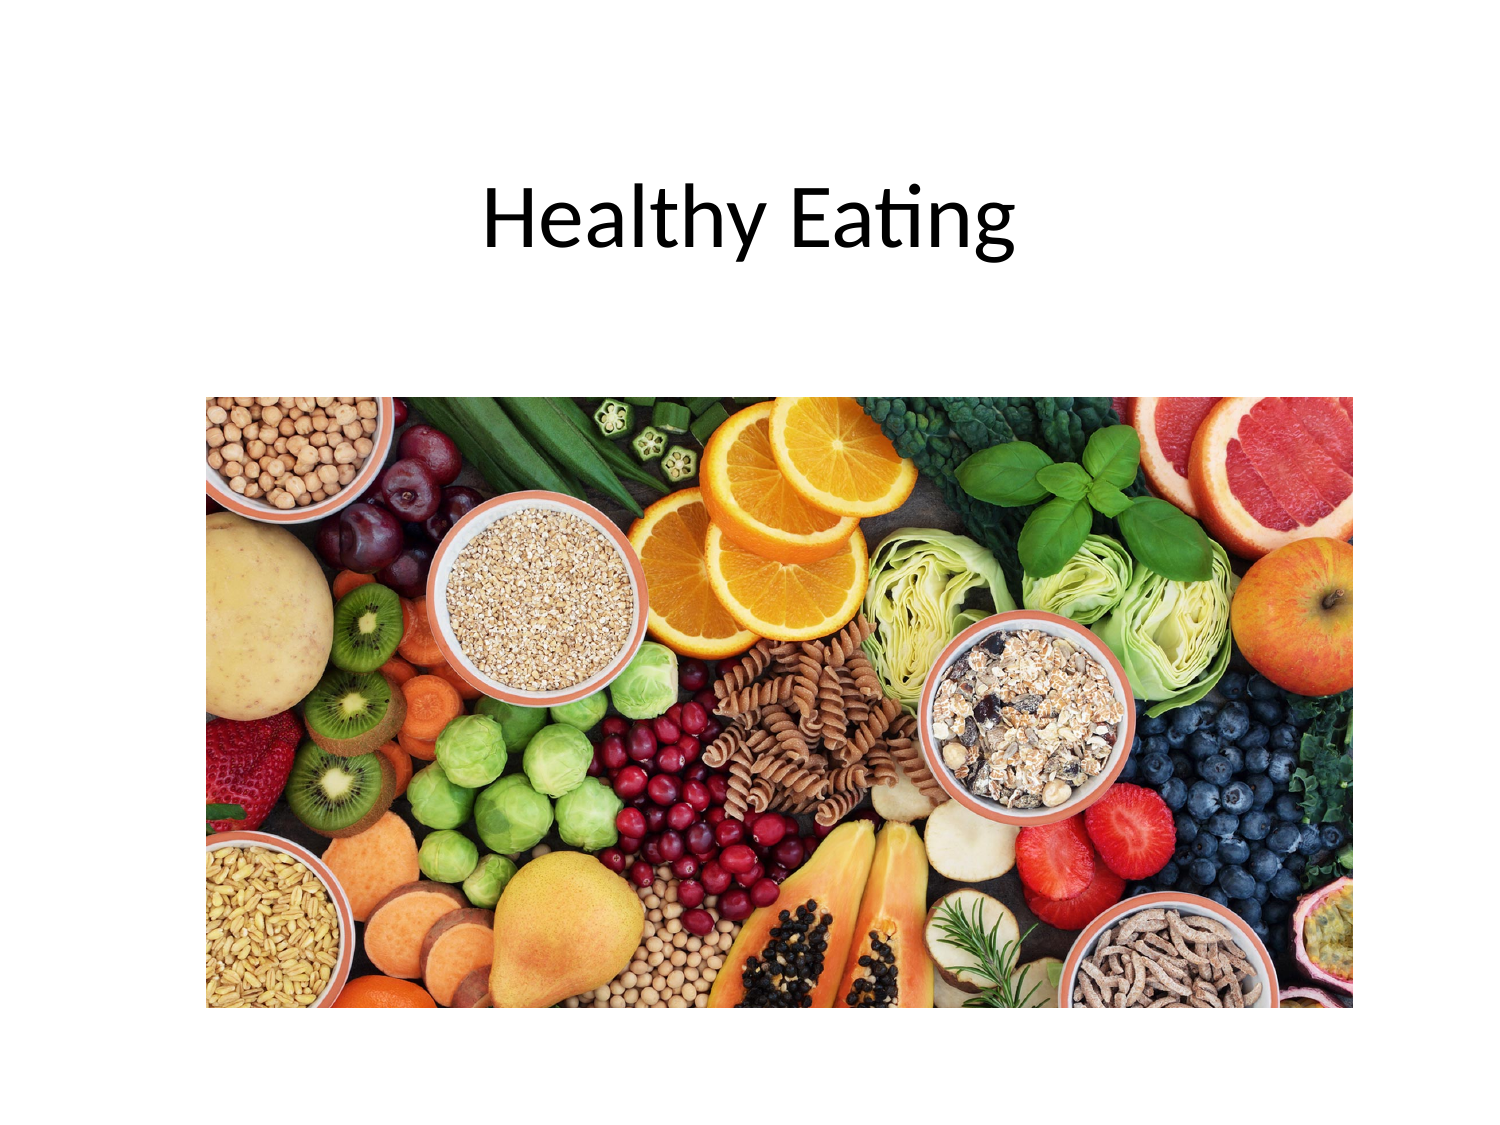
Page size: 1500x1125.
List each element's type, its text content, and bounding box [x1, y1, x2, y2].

picture [206, 397, 1353, 1008]
title Healthy Eating [112, 90, 1388, 332]
